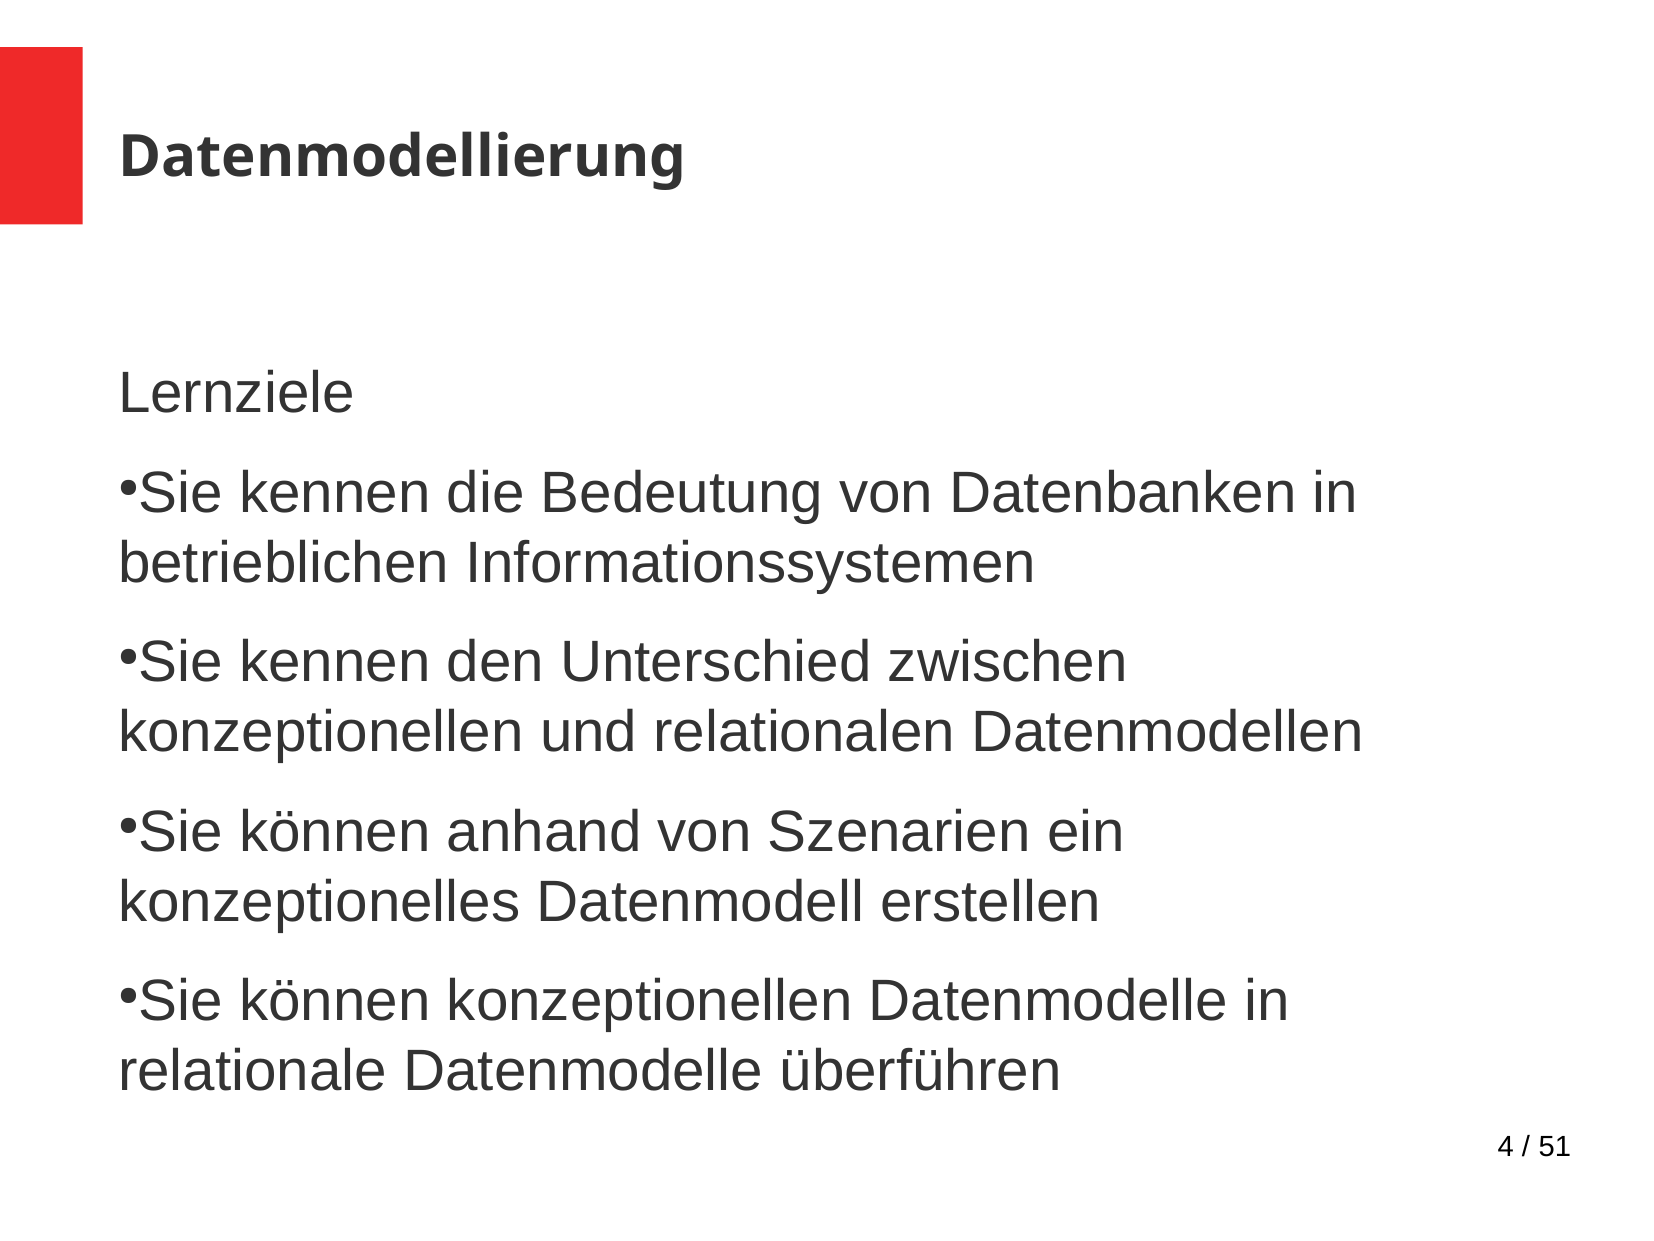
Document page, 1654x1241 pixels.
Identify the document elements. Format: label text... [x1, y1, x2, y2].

list Lernziele Sie kennen die Bedeutung von Datenbanken in betrieblichen Informationssystemen Sie kennen den Unterschied zwischen konzeptionellen und relationalen Datenmodellen Sie können anhand von Szenarien ein konzeptionelles Datenmodell erstellen Sie können konzeptionellen Datenmodelle in relationale Datenmodelle überführen [118, 354, 1536, 1074]
title Datenmodellierung [118, 49, 1571, 257]
